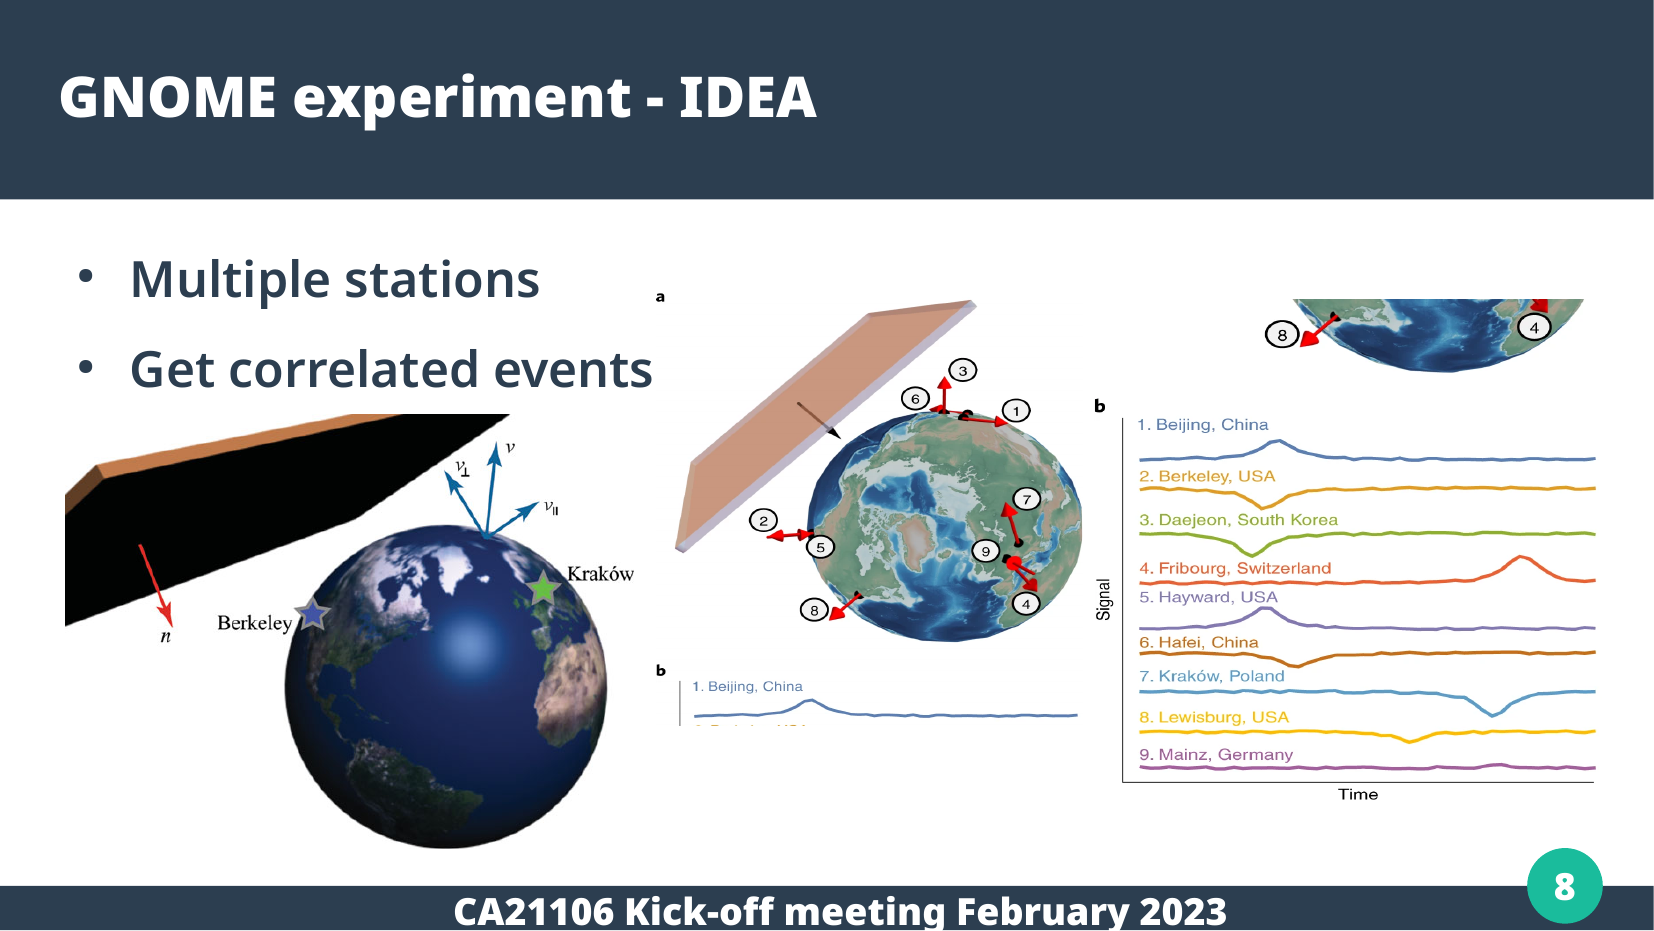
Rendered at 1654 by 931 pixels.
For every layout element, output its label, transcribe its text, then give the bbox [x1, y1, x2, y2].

picture [656, 293, 1083, 726]
title GNOME experiment - IDEA [59, 37, 1595, 155]
list Multiple stations Get correlated events [59, 243, 1595, 864]
picture [65, 414, 634, 849]
picture [1094, 299, 1602, 800]
